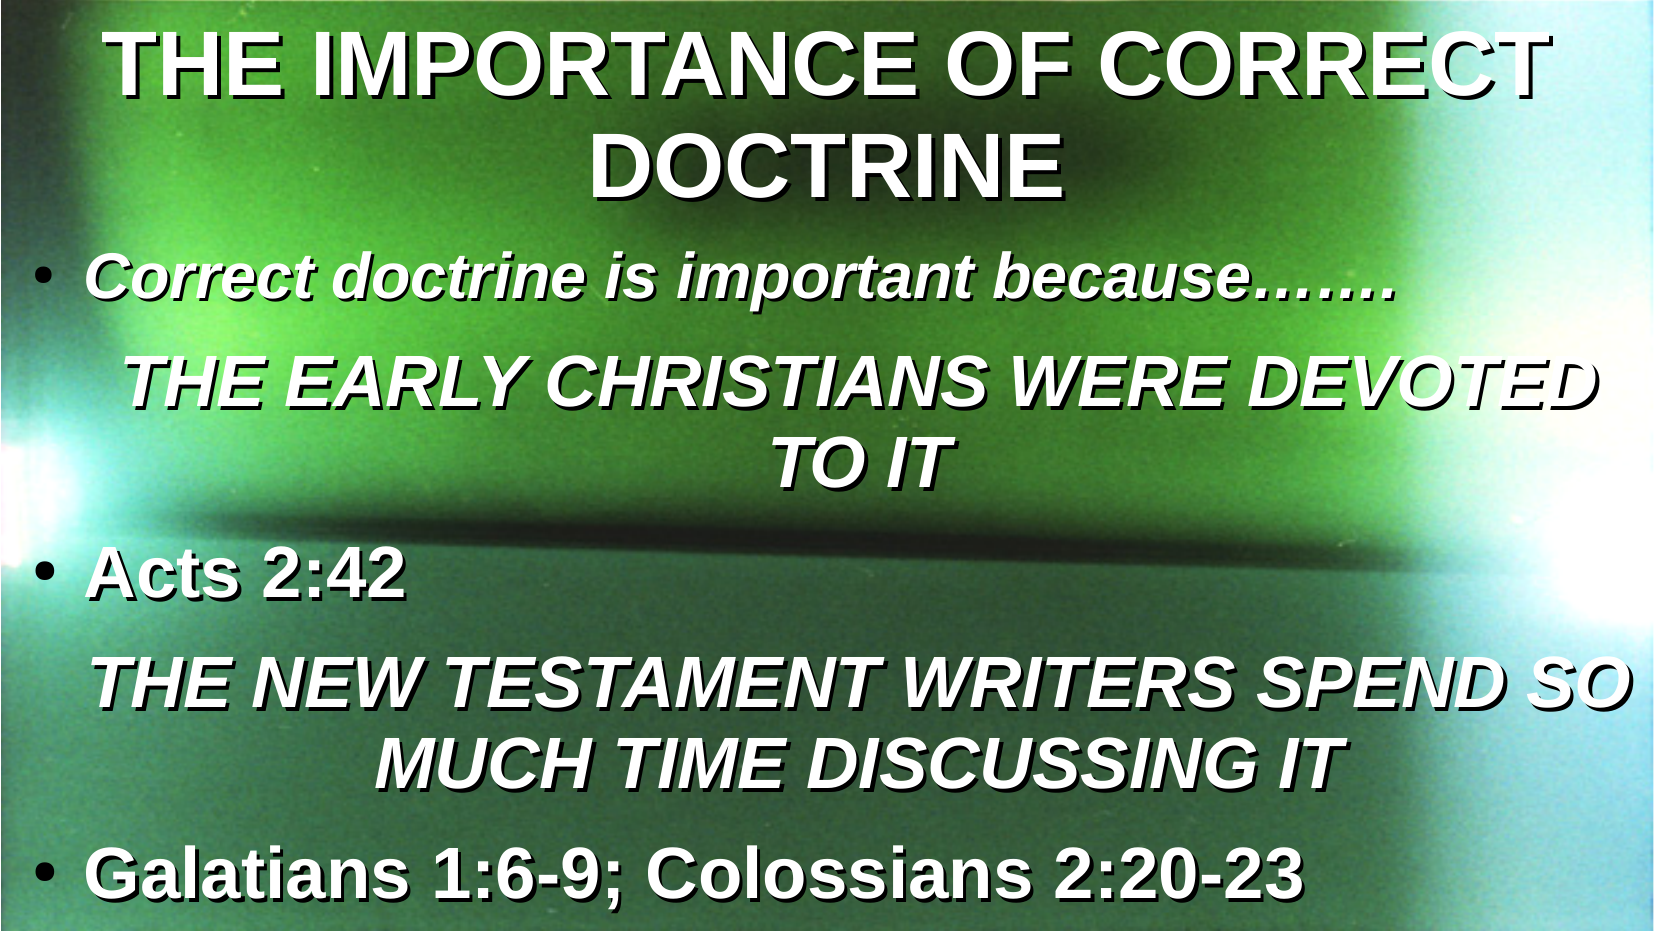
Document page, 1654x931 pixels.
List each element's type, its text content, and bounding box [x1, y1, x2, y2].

picture [1, 0, 1654, 931]
list Correct doctrine is important because……. THE EARLY CHRISTIANS WERE DEVOTED TO IT Acts 2:42 THE NEW TESTAMENT WRITERS SPEND SO MUCH TIME DISCUSSING IT Galatians 1:6-9; Colossians 2:20-23 [15, 240, 1636, 916]
title THE IMPORTANCE OF CORRECT DOCTRINE [82, 12, 1571, 218]
